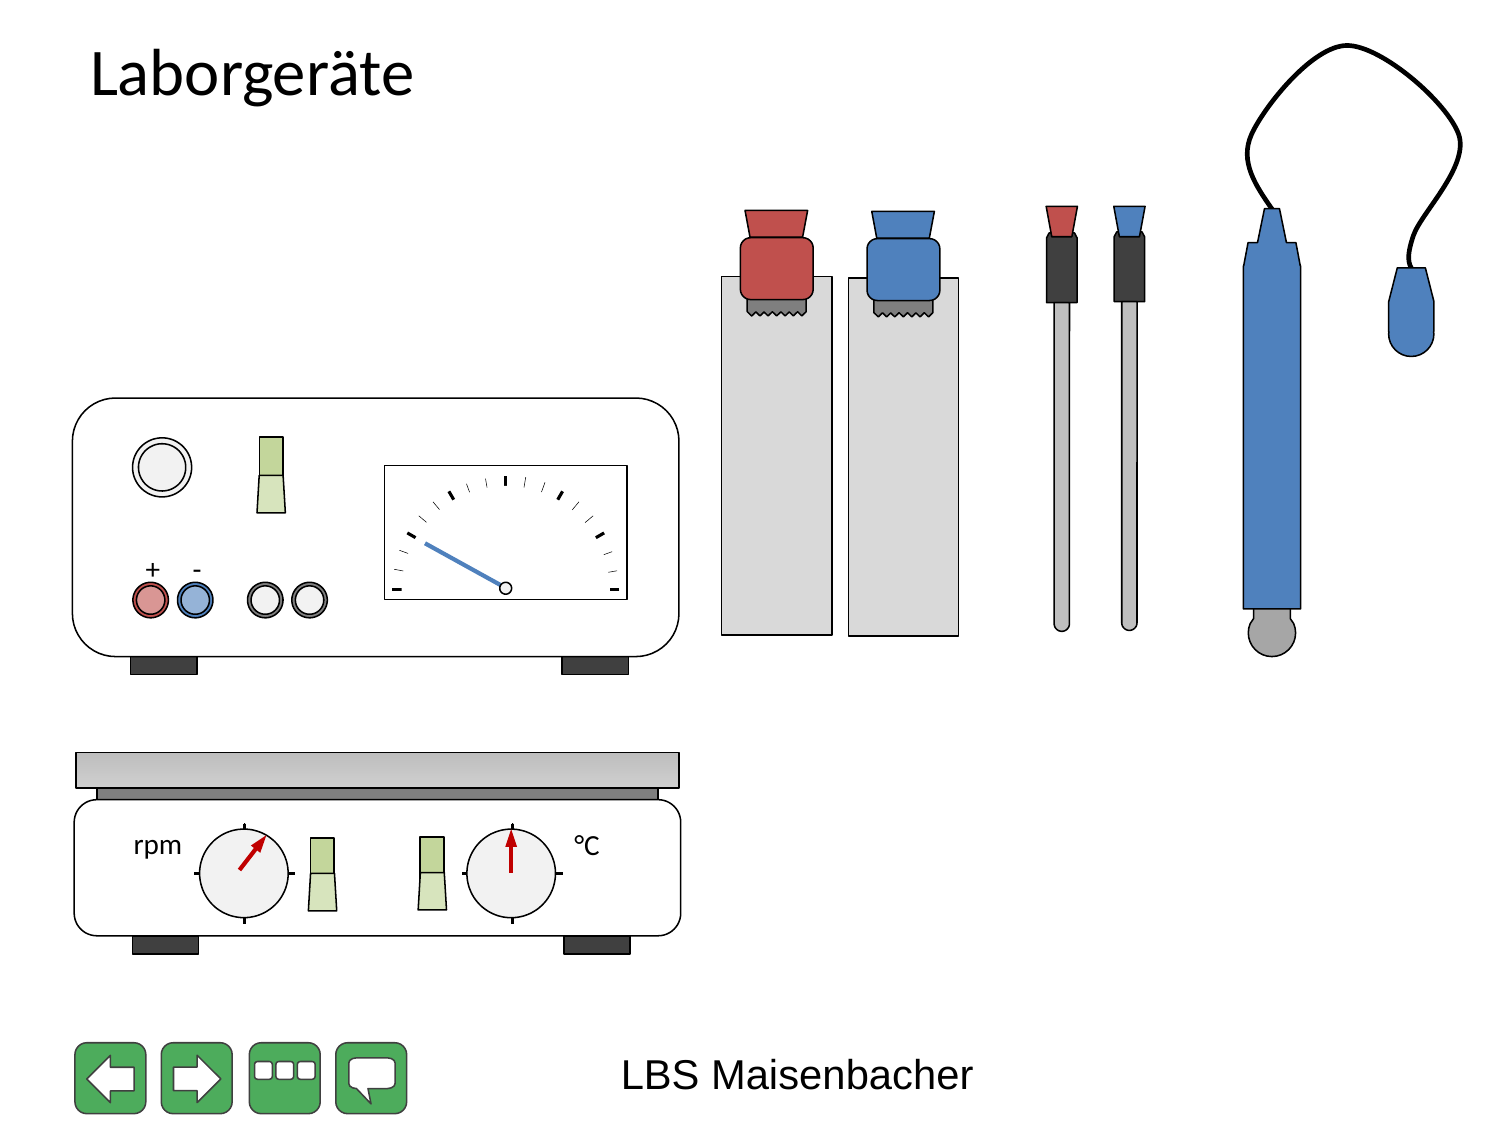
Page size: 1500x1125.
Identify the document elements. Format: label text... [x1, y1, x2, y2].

title Laborgeräte [75, 20, 1426, 110]
text_box [1243, 208, 1301, 657]
text_box [72, 398, 679, 675]
text_box rpm [118, 818, 198, 869]
text_box [722, 210, 832, 635]
text_box [848, 211, 959, 636]
text_box [1046, 206, 1078, 632]
title Laborgeräte [1270, 48, 1426, 110]
text_box + - [130, 542, 224, 593]
text_box [1388, 267, 1434, 357]
text_box [1113, 206, 1146, 631]
text_box °C [559, 819, 616, 870]
text_box [74, 752, 681, 954]
